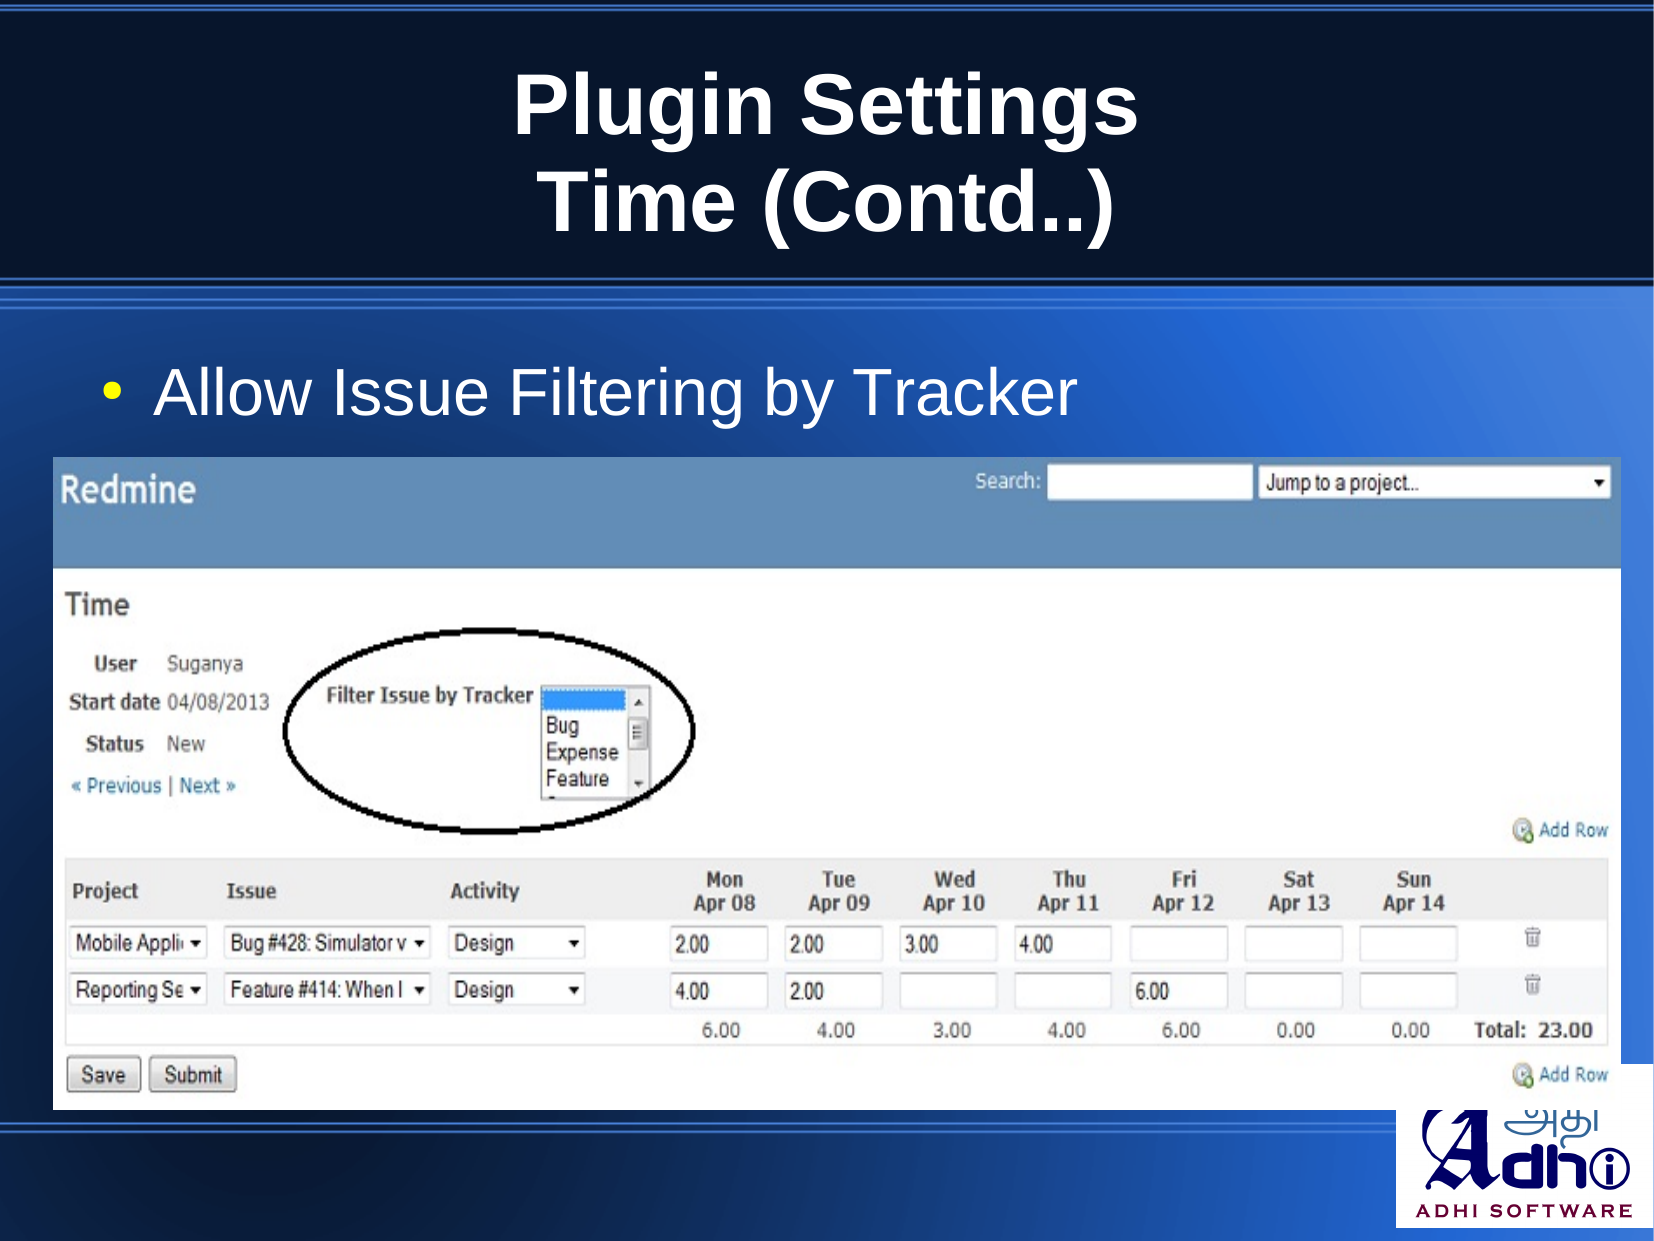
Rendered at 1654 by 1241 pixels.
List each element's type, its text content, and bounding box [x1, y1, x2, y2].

picture [0, 0, 1654, 1241]
list Allow Issue Filtering by Tracker [82, 355, 1571, 457]
title Plugin Settings Time (Contd..) [82, 49, 1571, 257]
